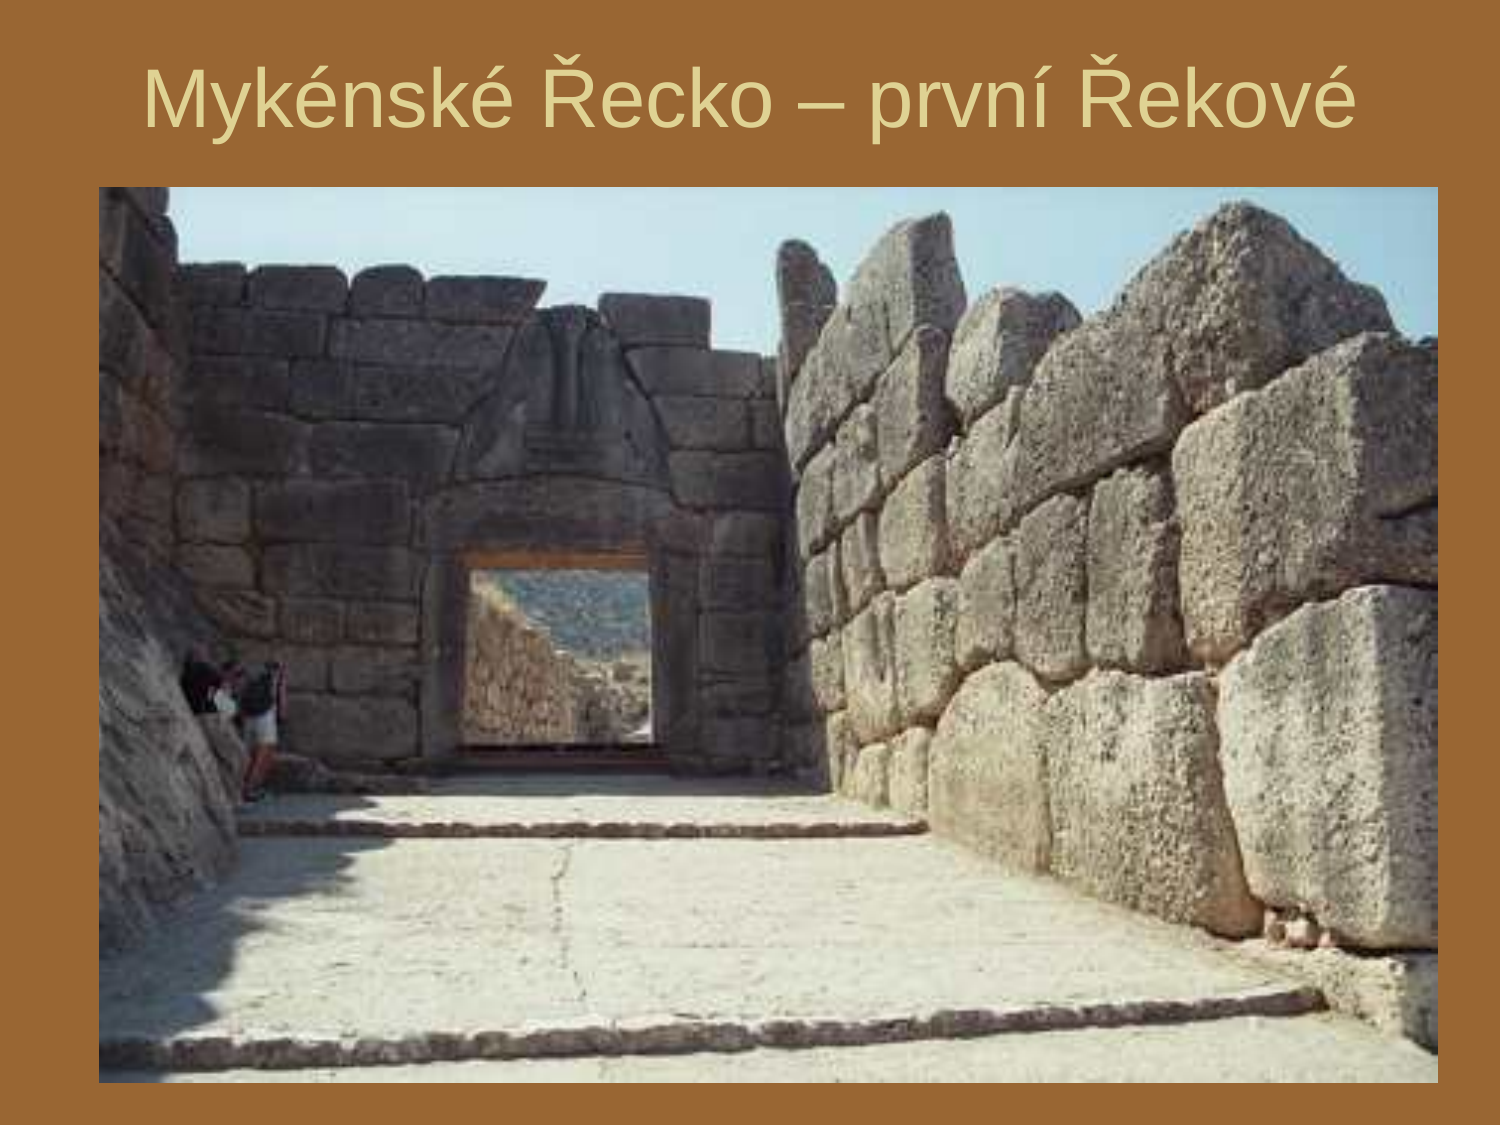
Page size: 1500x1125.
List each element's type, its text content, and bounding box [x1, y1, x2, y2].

picture [99, 187, 1438, 1083]
title Mykénské Řecko – první Řekové [75, 0, 1426, 188]
